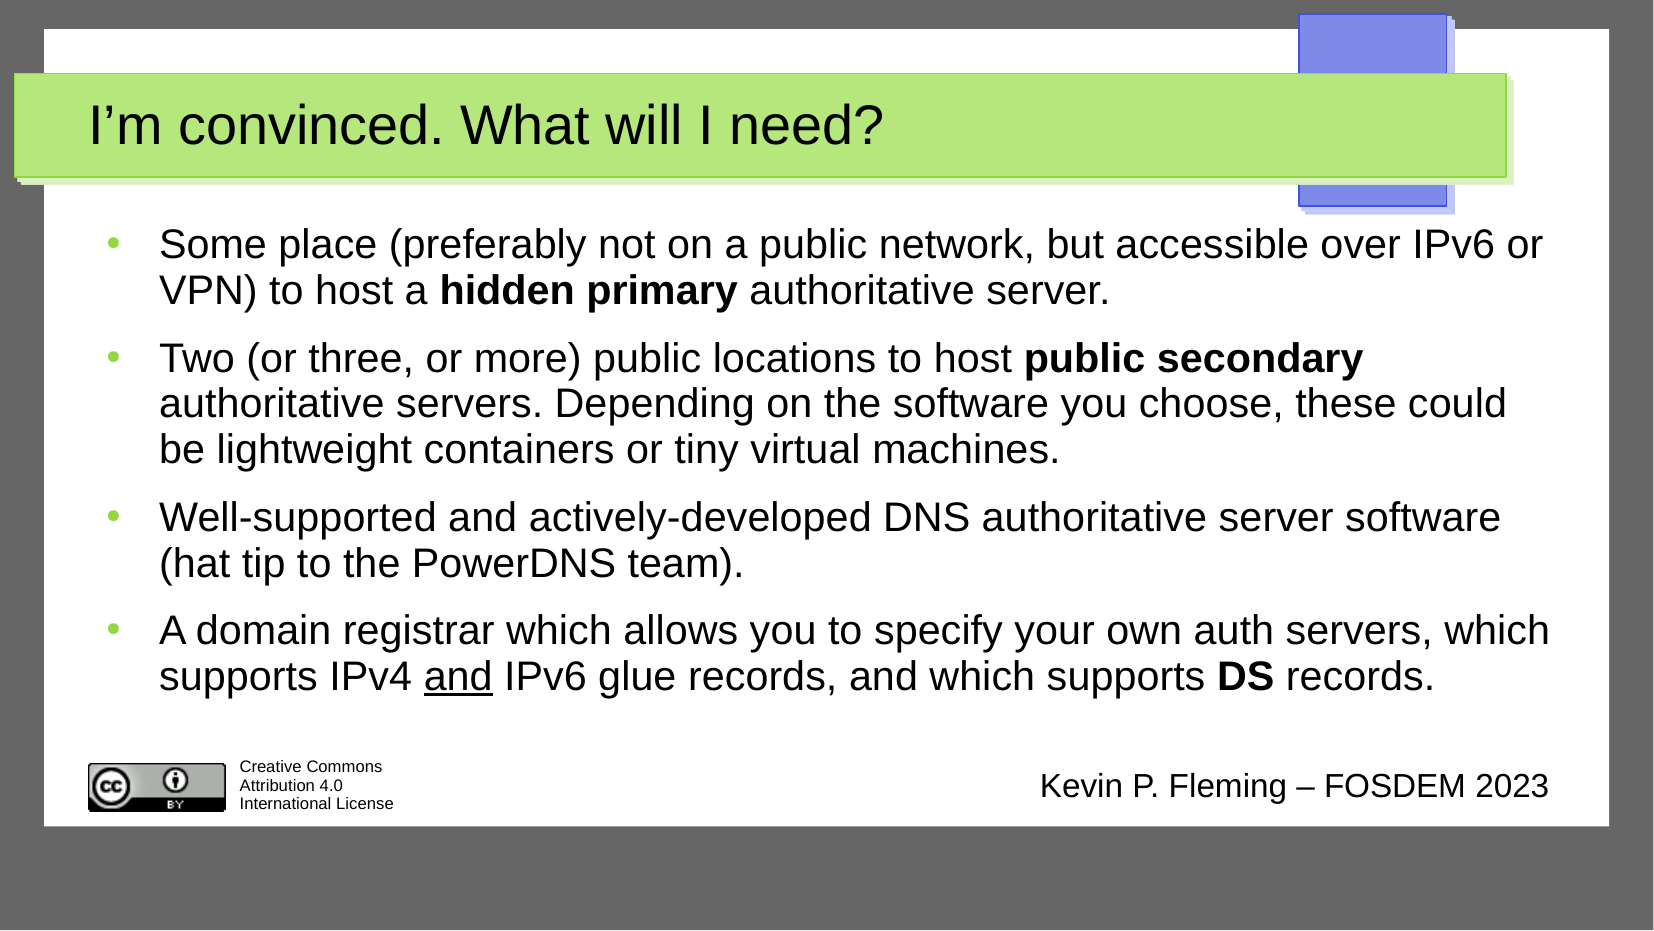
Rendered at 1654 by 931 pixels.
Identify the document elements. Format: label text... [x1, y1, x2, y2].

list Some place (preferably not on a public network, but accessible over IPv6 or VPN) to host a hidden primary authoritative server. Two (or three, or more) public locations to host public secondary authoritative servers. Depending on the software you choose, these could be lightweight containers or tiny virtual machines. Well-supported and actively-developed DNS authoritative server software (hat tip to the PowerDNS team). A domain registrar which allows you to specify your own auth servers, which supports IPv4 and IPv6 glue records, and which supports DS records. [88, 221, 1565, 812]
title I’m convinced. What will I need? [88, 73, 1506, 177]
